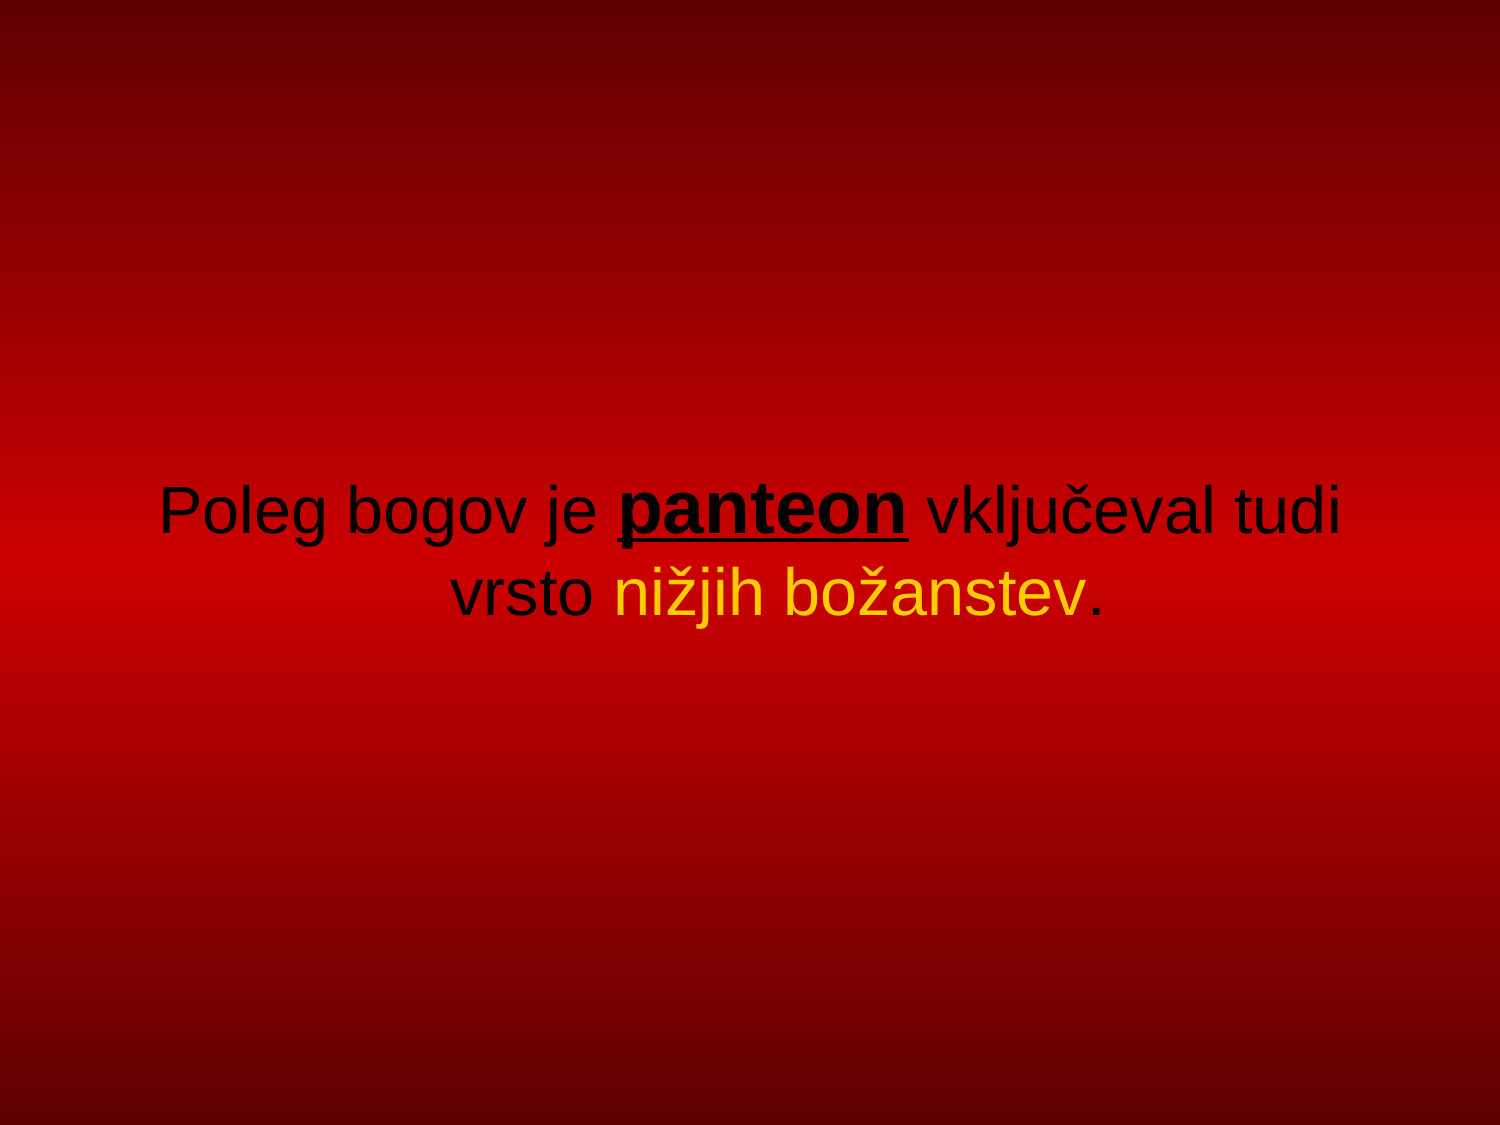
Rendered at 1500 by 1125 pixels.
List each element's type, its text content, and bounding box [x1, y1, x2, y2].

list Poleg bogov je panteon vključeval tudi vrsto nižjih božanstev. [75, 262, 1425, 1005]
